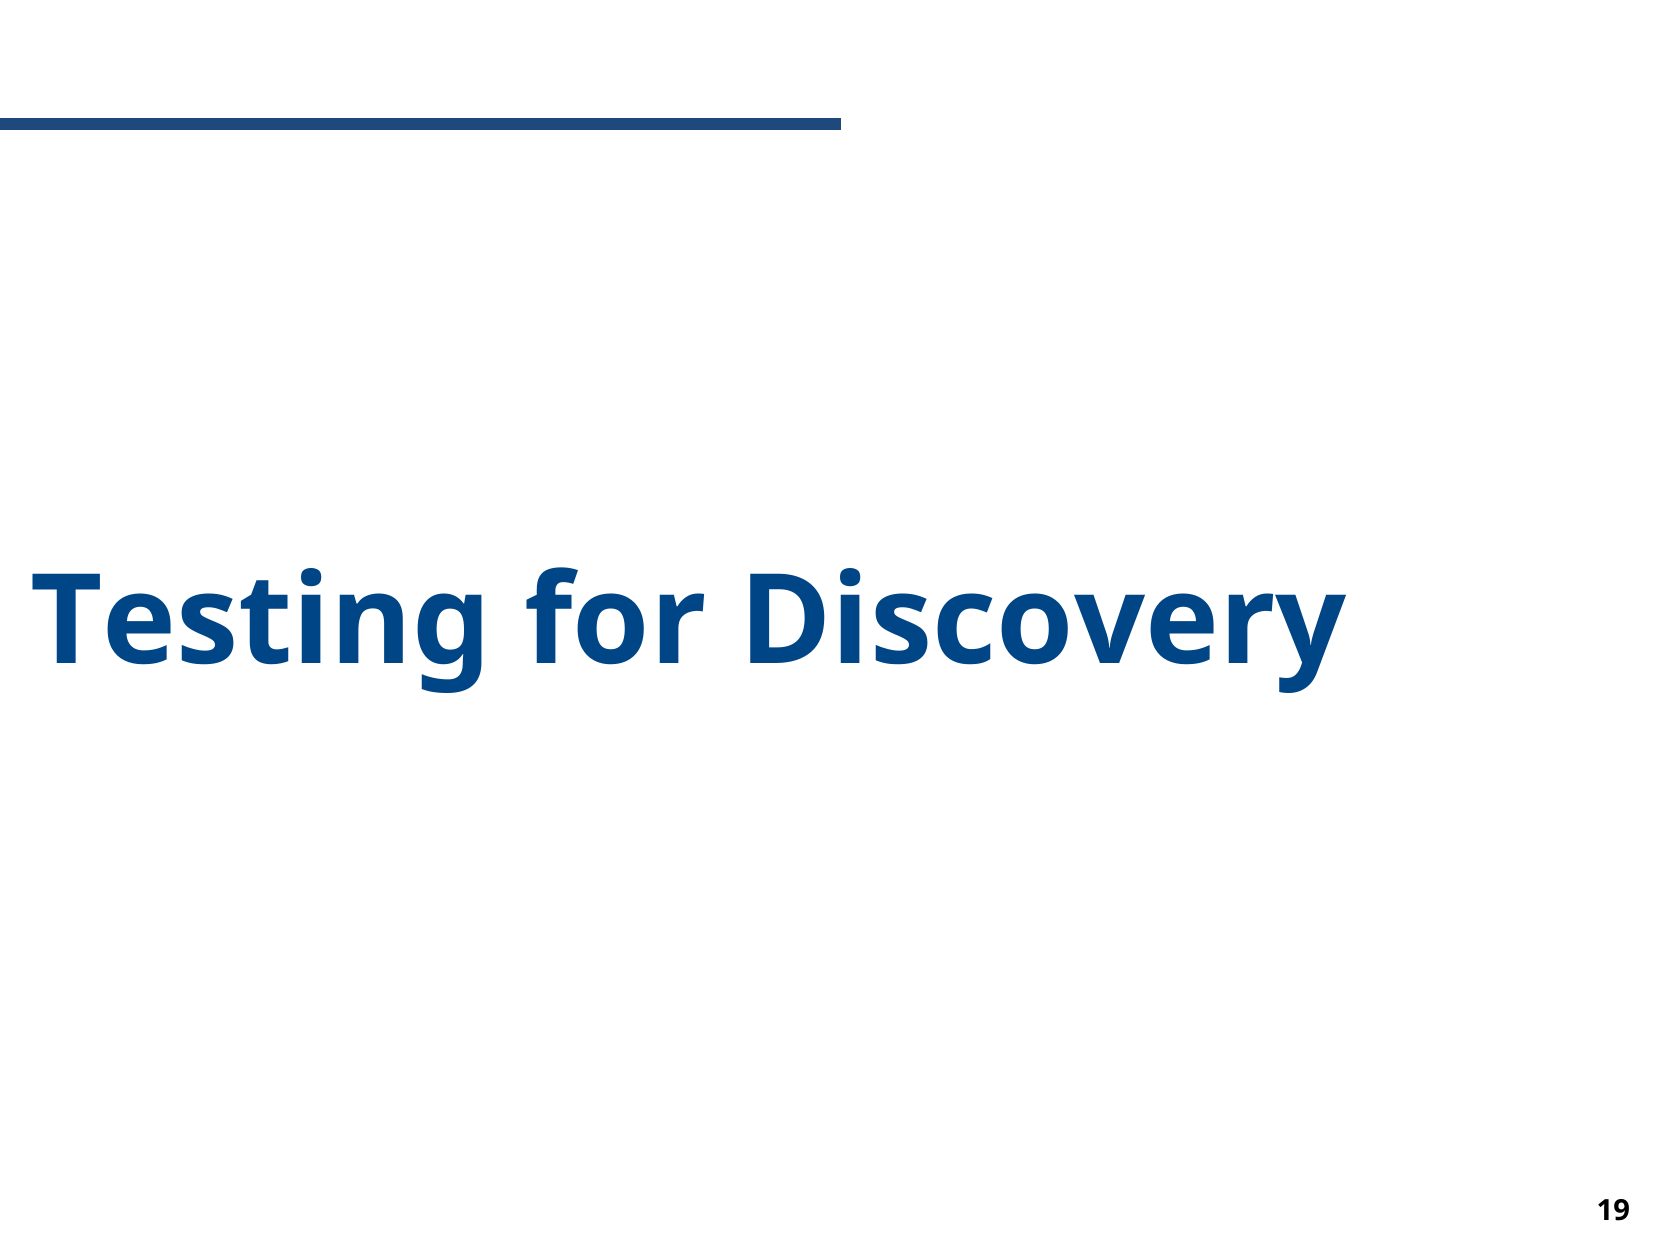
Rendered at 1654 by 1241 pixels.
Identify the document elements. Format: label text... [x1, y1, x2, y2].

subtitle Testing for Discovery [30, 405, 1629, 823]
